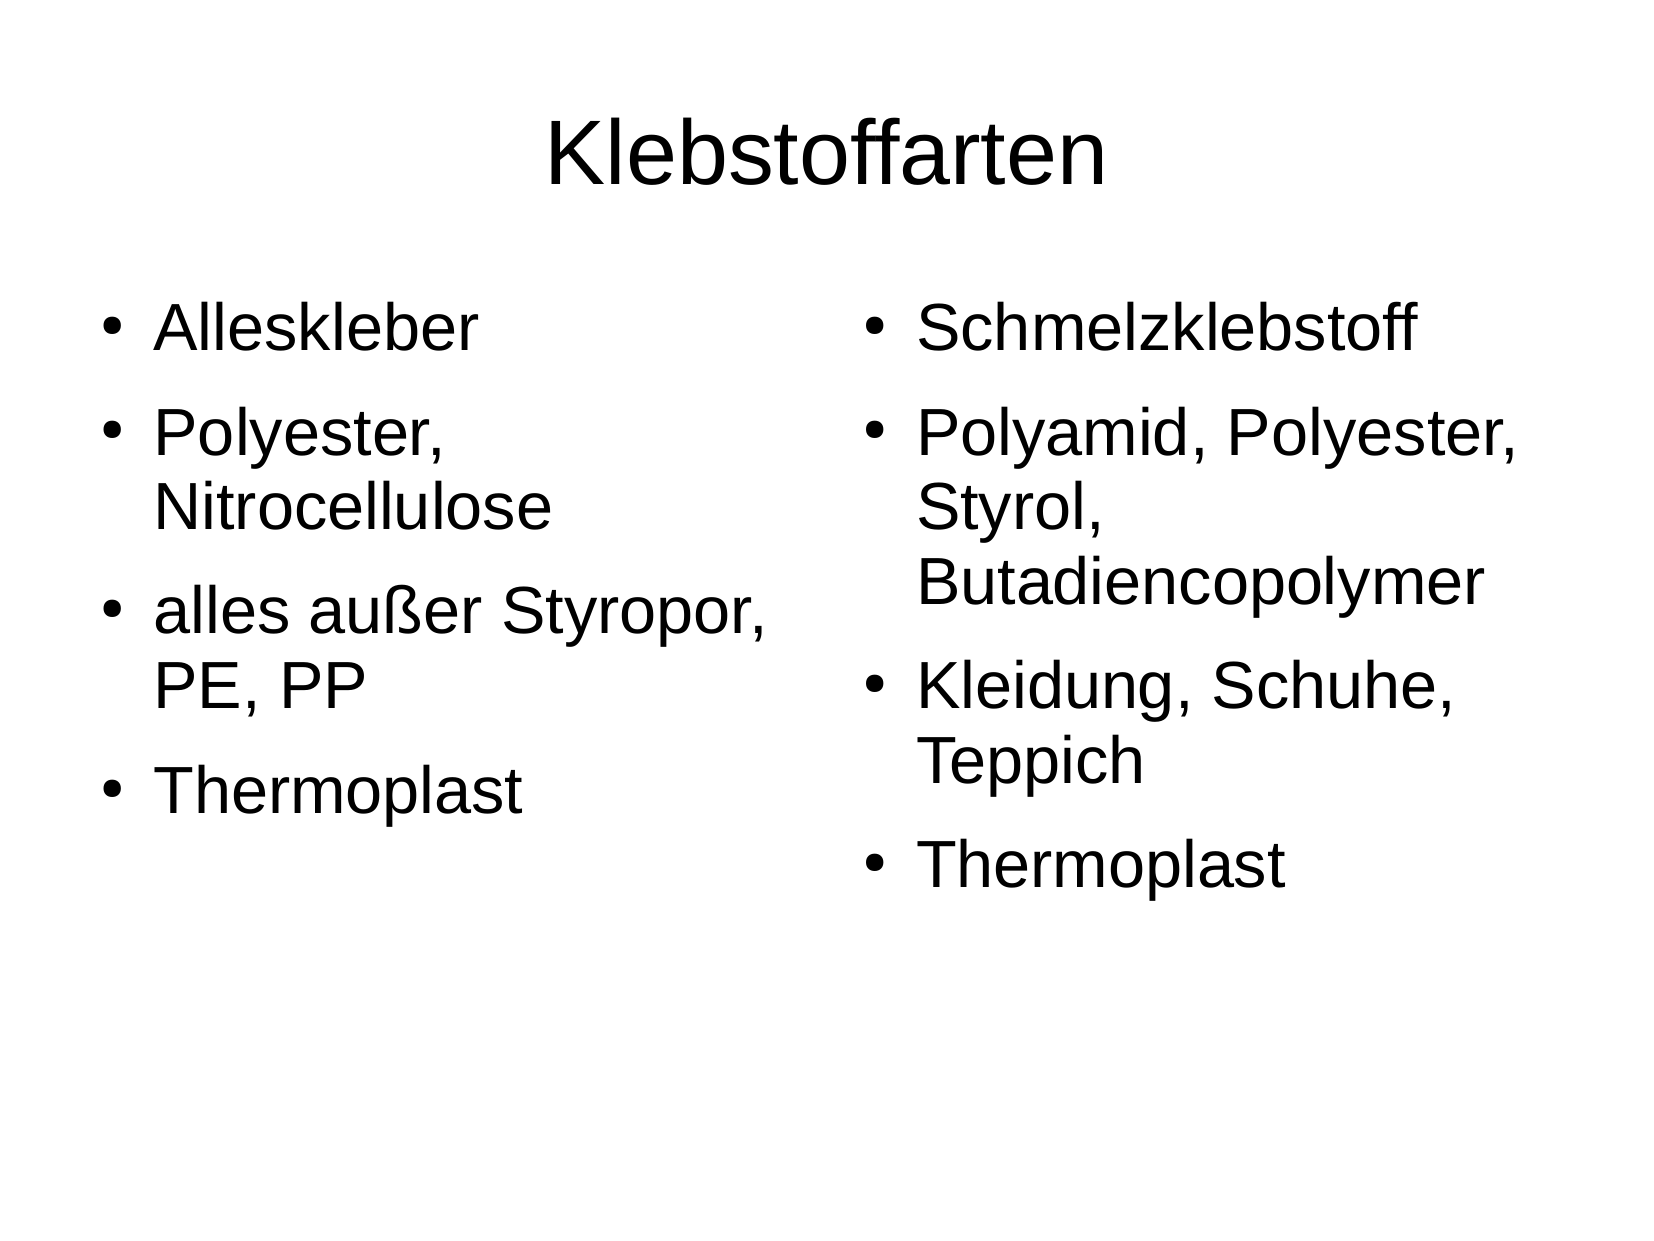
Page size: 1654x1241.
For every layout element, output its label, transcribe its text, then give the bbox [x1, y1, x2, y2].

title Klebstoffarten [82, 49, 1571, 257]
list Schmelzklebstoff Polyamid, Polyester, Styrol, Butadiencopolymer Kleidung, Schuhe, Teppich Thermoplast [845, 290, 1572, 1010]
list Alleskleber Polyester, Nitrocellulose alles außer Styropor, PE, PP Thermoplast [82, 290, 809, 1010]
